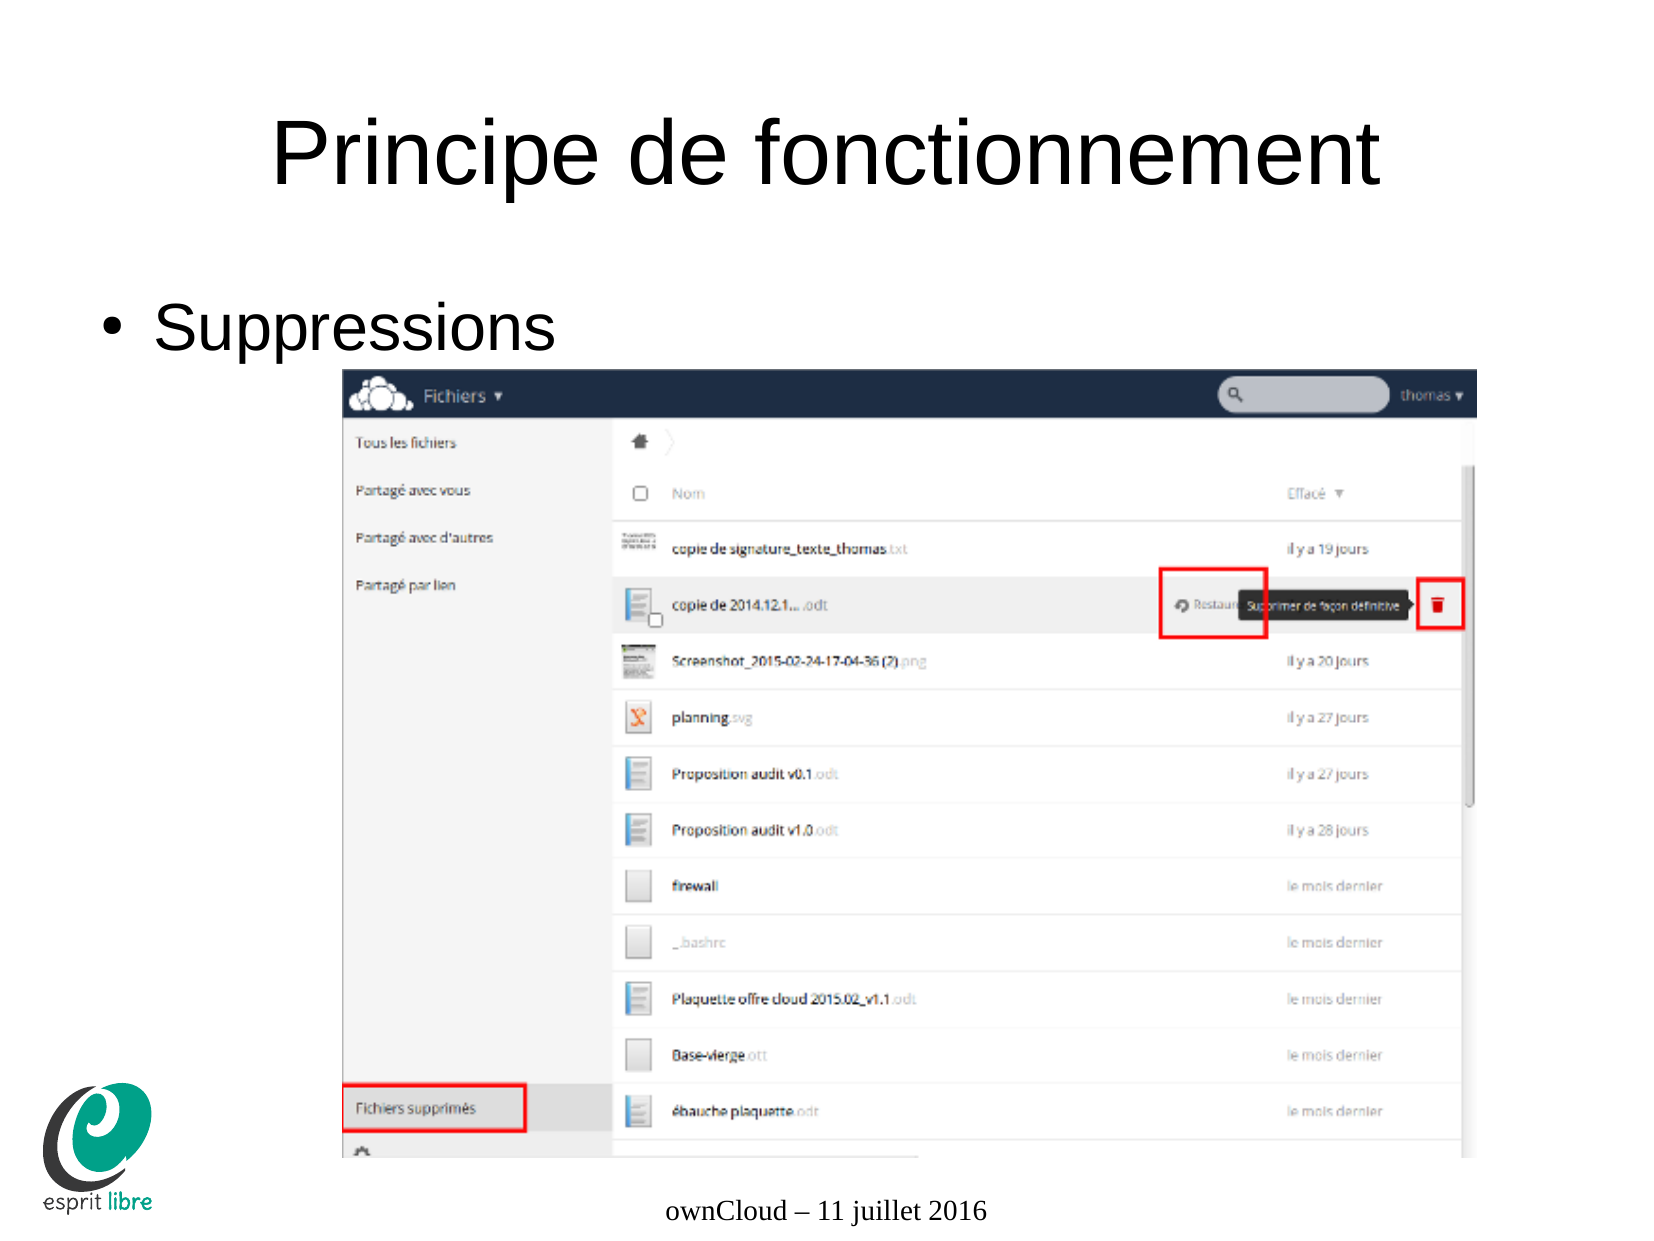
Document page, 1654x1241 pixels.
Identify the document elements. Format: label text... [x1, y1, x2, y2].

picture [342, 369, 1477, 1158]
list Suppressions [82, 290, 1571, 1010]
title Principe de fonctionnement [82, 49, 1571, 257]
